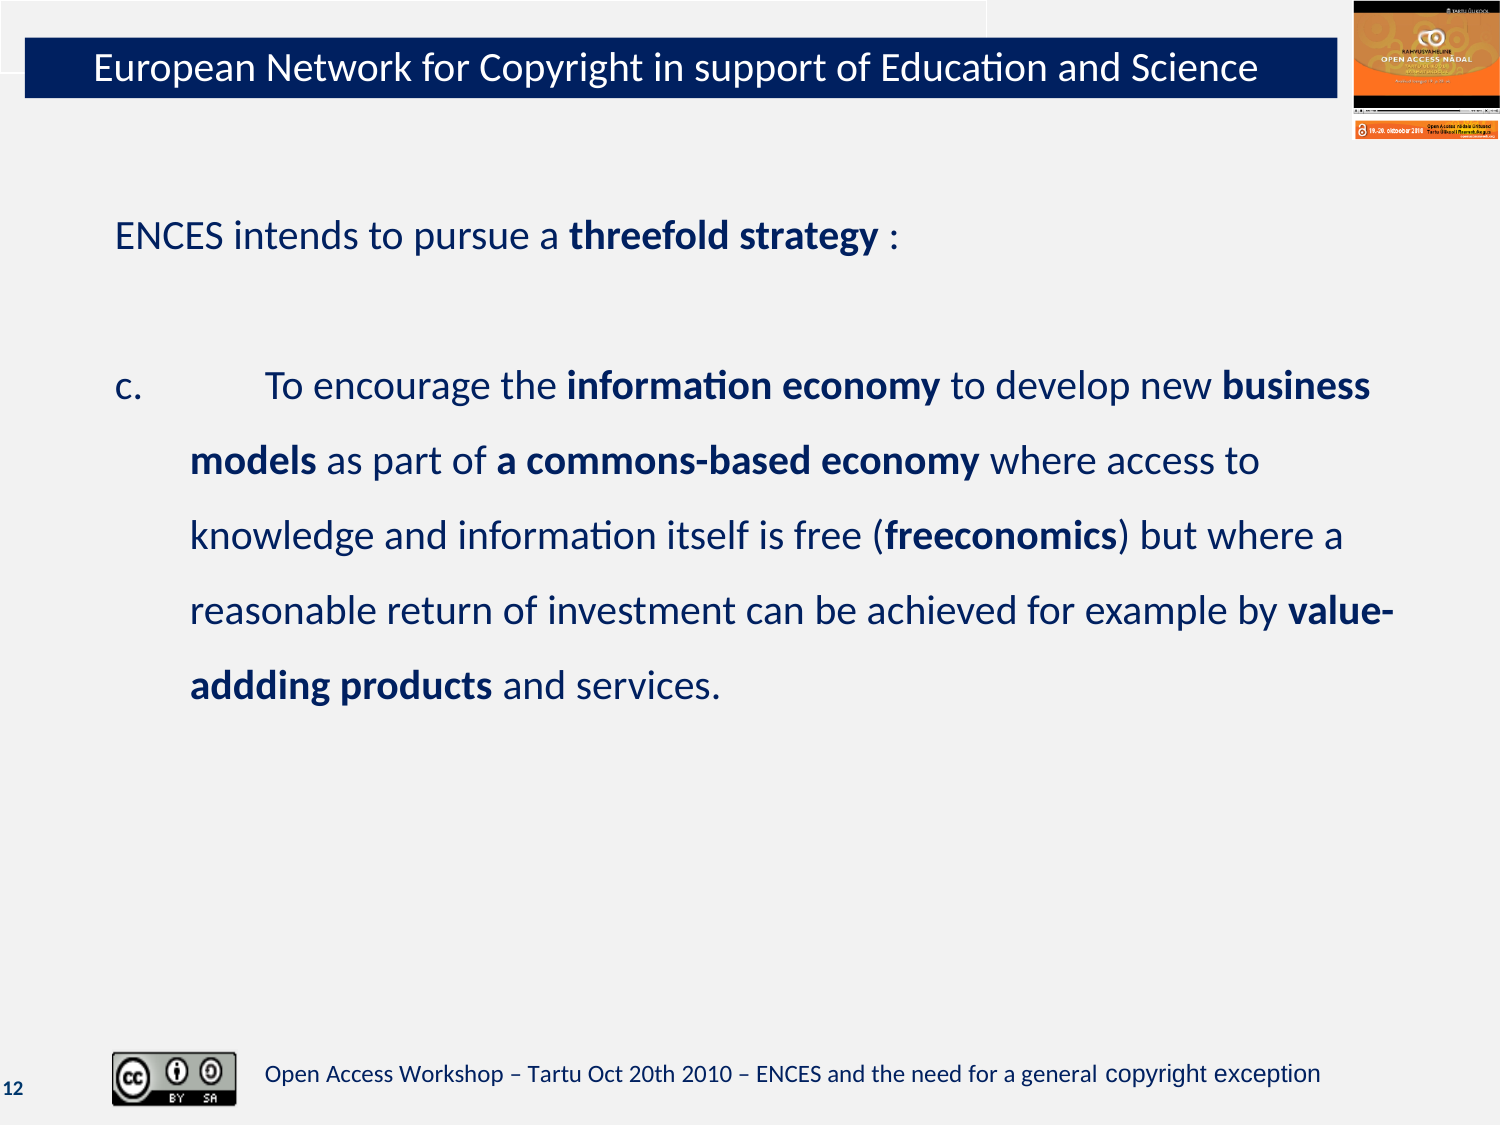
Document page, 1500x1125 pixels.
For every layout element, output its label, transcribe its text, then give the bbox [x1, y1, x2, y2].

text_box European Network for Copyright in support of Education and Science [24, 37, 1338, 99]
text_box ENCES intends to pursue a threefold strategy : c. To encourage the information economy to develop new business models as part of a commons-based economy where access to knowledge and information itself is free (freeconomics) but where a reasonable return of investment can be achieved for example by value-addding products and services. [99, 174, 1413, 847]
